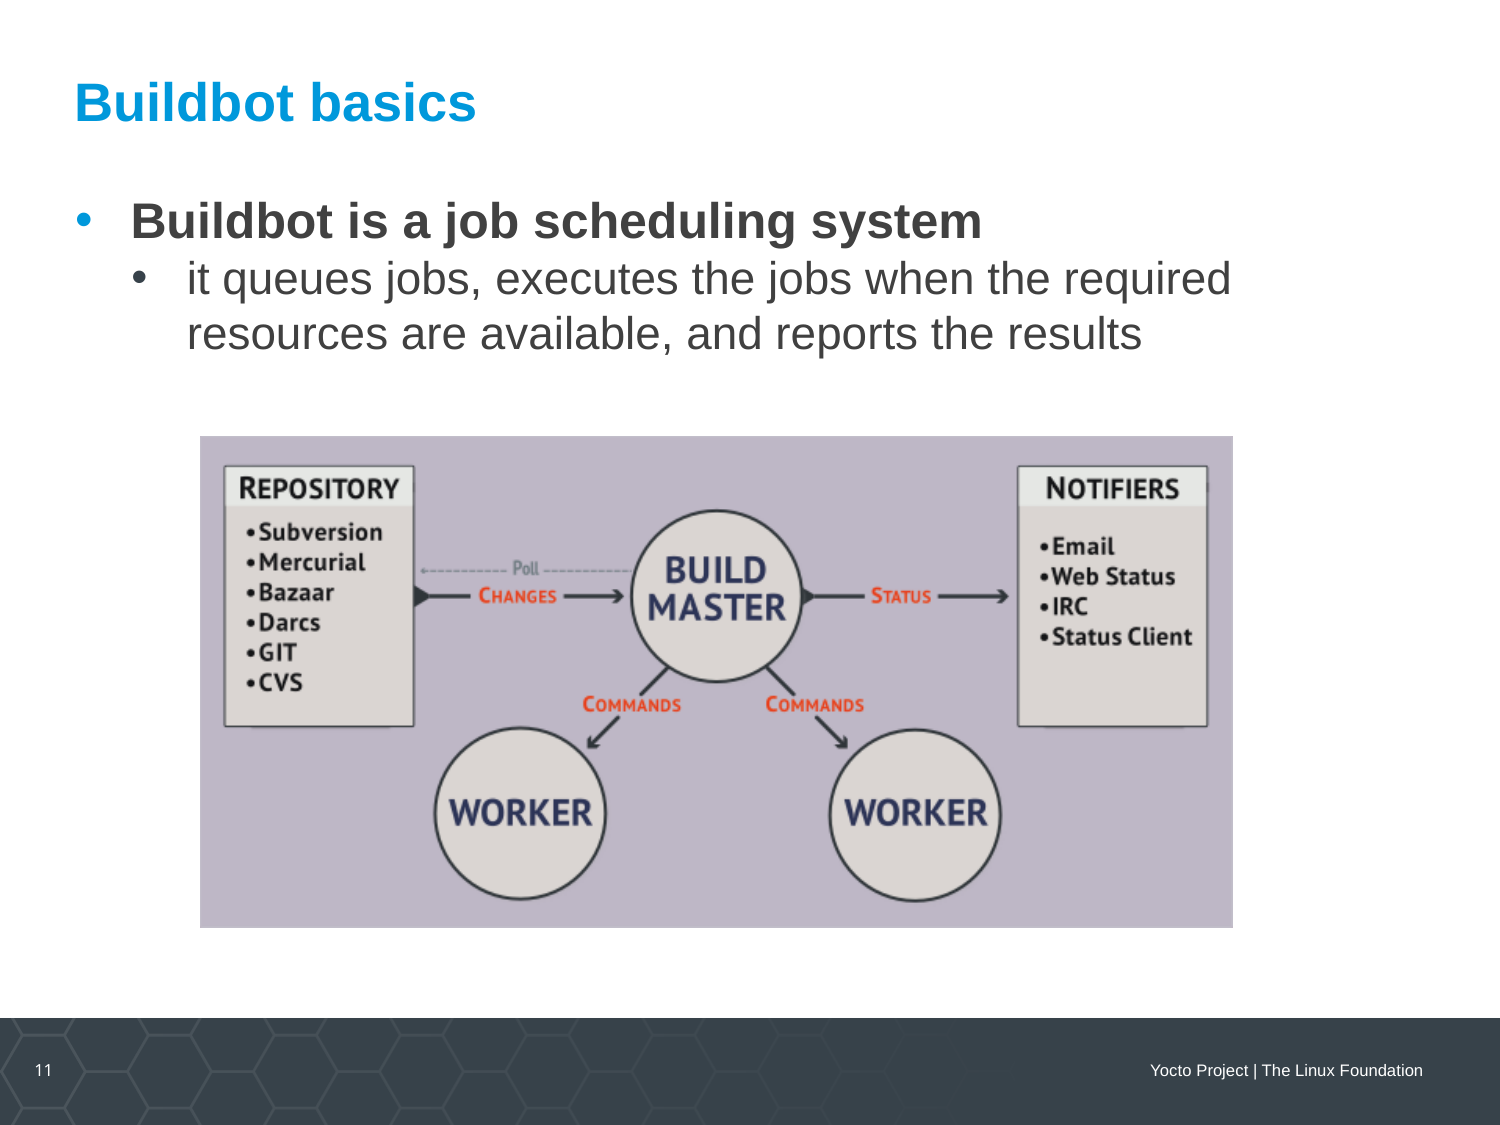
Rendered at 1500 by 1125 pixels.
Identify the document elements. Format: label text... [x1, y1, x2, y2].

text_box Buildbot basics [74, 67, 1424, 188]
text_box Buildbot is a job scheduling system it queues jobs, executes the jobs when the required resources are available, and reports the results [74, 188, 1424, 851]
picture [0, 0, 1500, 1125]
